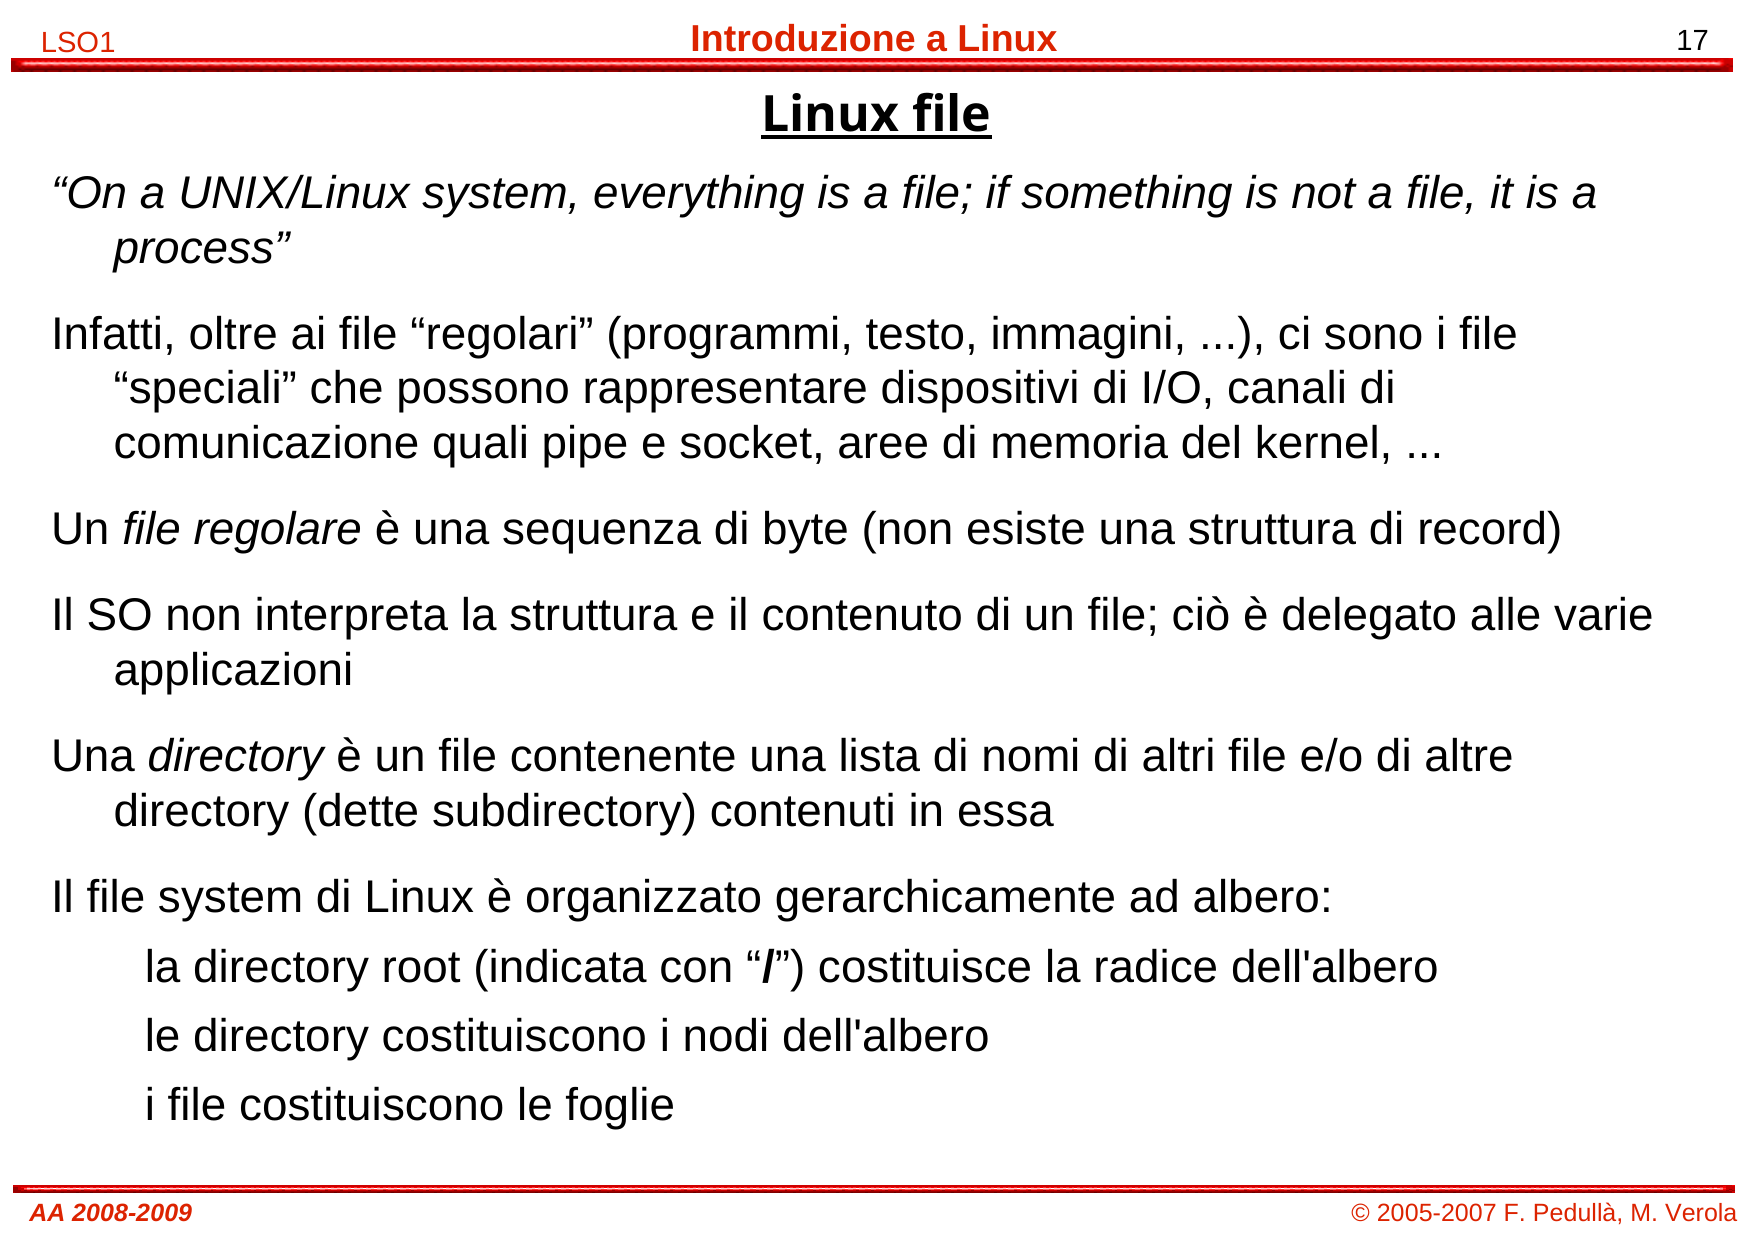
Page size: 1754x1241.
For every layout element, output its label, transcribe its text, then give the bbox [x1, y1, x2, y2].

list “On a UNIX/Linux system, everything is a file; if something is not a file, it is a process” Infatti, oltre ai file “regolari” (programmi, testo, immagini, ...), ci sono i file “speciali” che possono rappresentare dispositivi di I/O, canali di comunicazione quali pipe e socket, aree di memoria del kernel, ... Un file regolare è una sequenza di byte (non esiste una struttura di record) Il SO non interpreta la struttura e il contenuto di un file; ciò è delegato alle varie applicazioni Una directory è un file contenente una lista di nomi di altri file e/o di altre directory (dette subdirectory) contenuti in essa Il file system di Linux è organizzato gerarchicamente ad albero: la directory root (indicata con “/”) costituisce la radice dell'albero le directory costituiscono i nodi dell'albero i file costituiscono le foglie [51, 163, 1689, 1131]
title Linux file [40, 66, 1714, 162]
picture [11, 58, 1733, 72]
picture [13, 1185, 1735, 1193]
